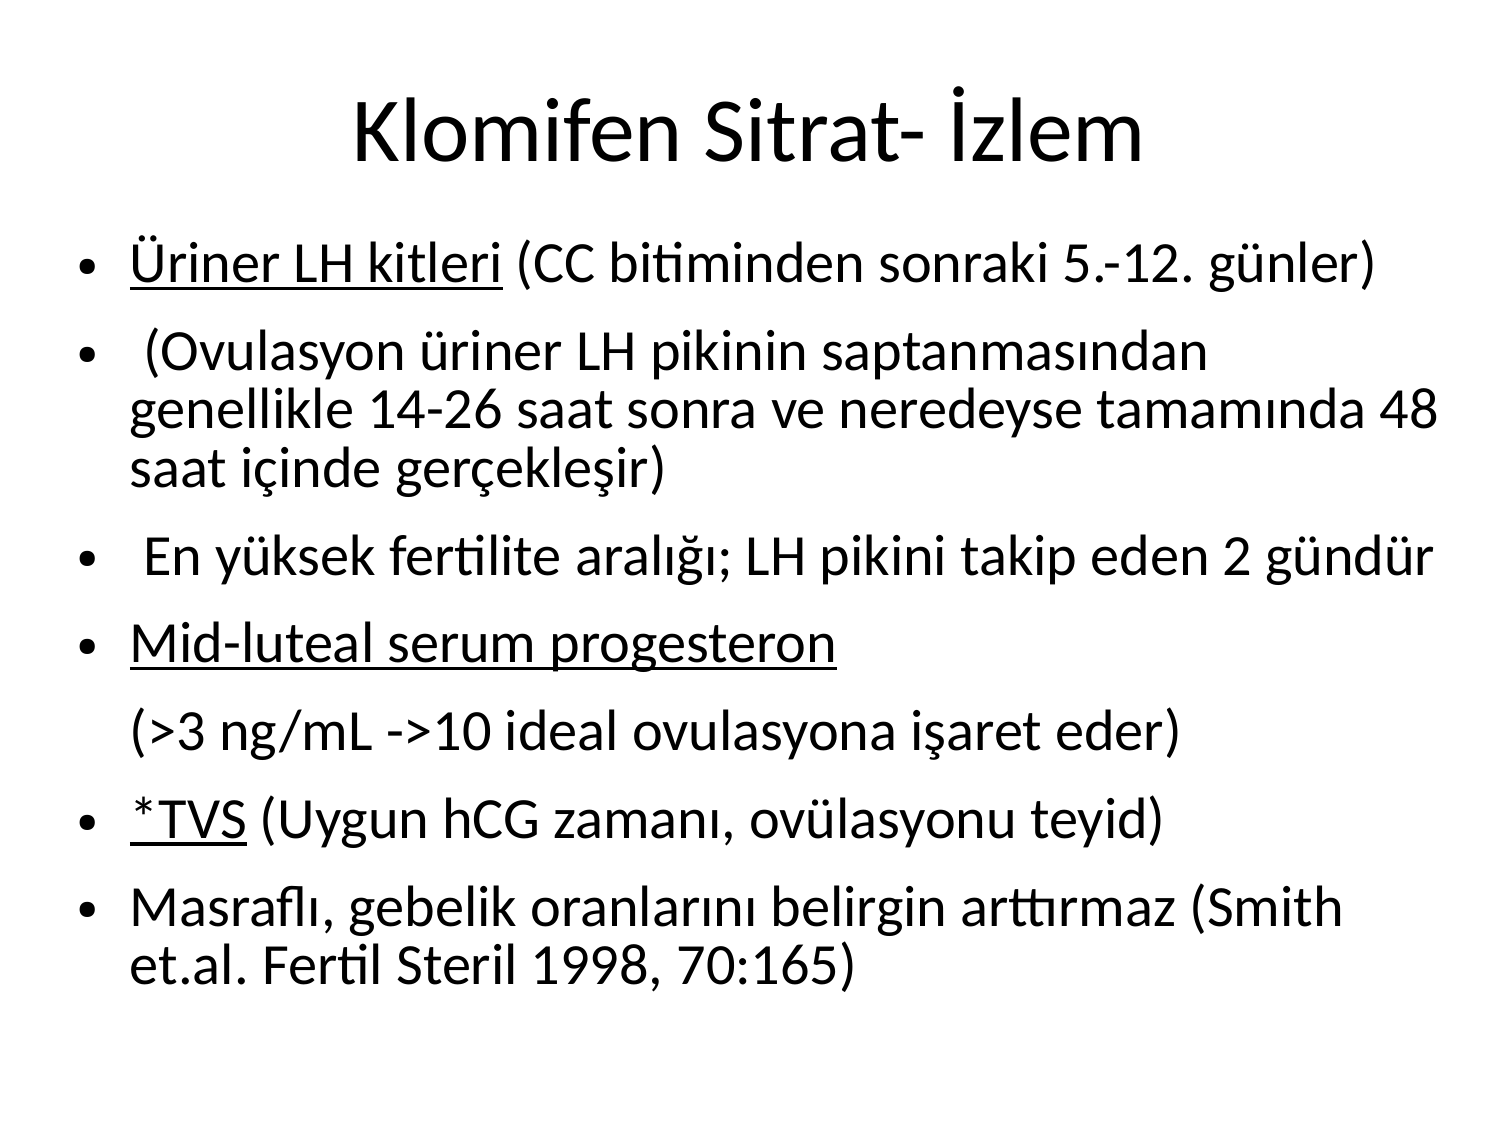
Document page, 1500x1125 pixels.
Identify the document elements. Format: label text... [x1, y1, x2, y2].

list Üriner LH kitleri (CC bitiminden sonraki 5.-12. günler) (Ovulasyon üriner LH pikinin saptanmasından genellikle 14-26 saat sonra ve neredeyse tamamında 48 saat içinde gerçekleşir) En yüksek fertilite aralığı; LH pikini takip eden 2 gündür Mid-luteal serum progesteron (>3 ng/mL ->10 ideal ovulasyona işaret eder) *TVS (Uygun hCG zamanı, ovülasyonu teyid) Masraflı, gebelik oranlarını belirgin arttırmaz (Smith et.al. Fertil Steril 1998, 70:165) [59, 239, 1447, 1125]
title Klomifen Sitrat- İzlem [75, 45, 1425, 233]
